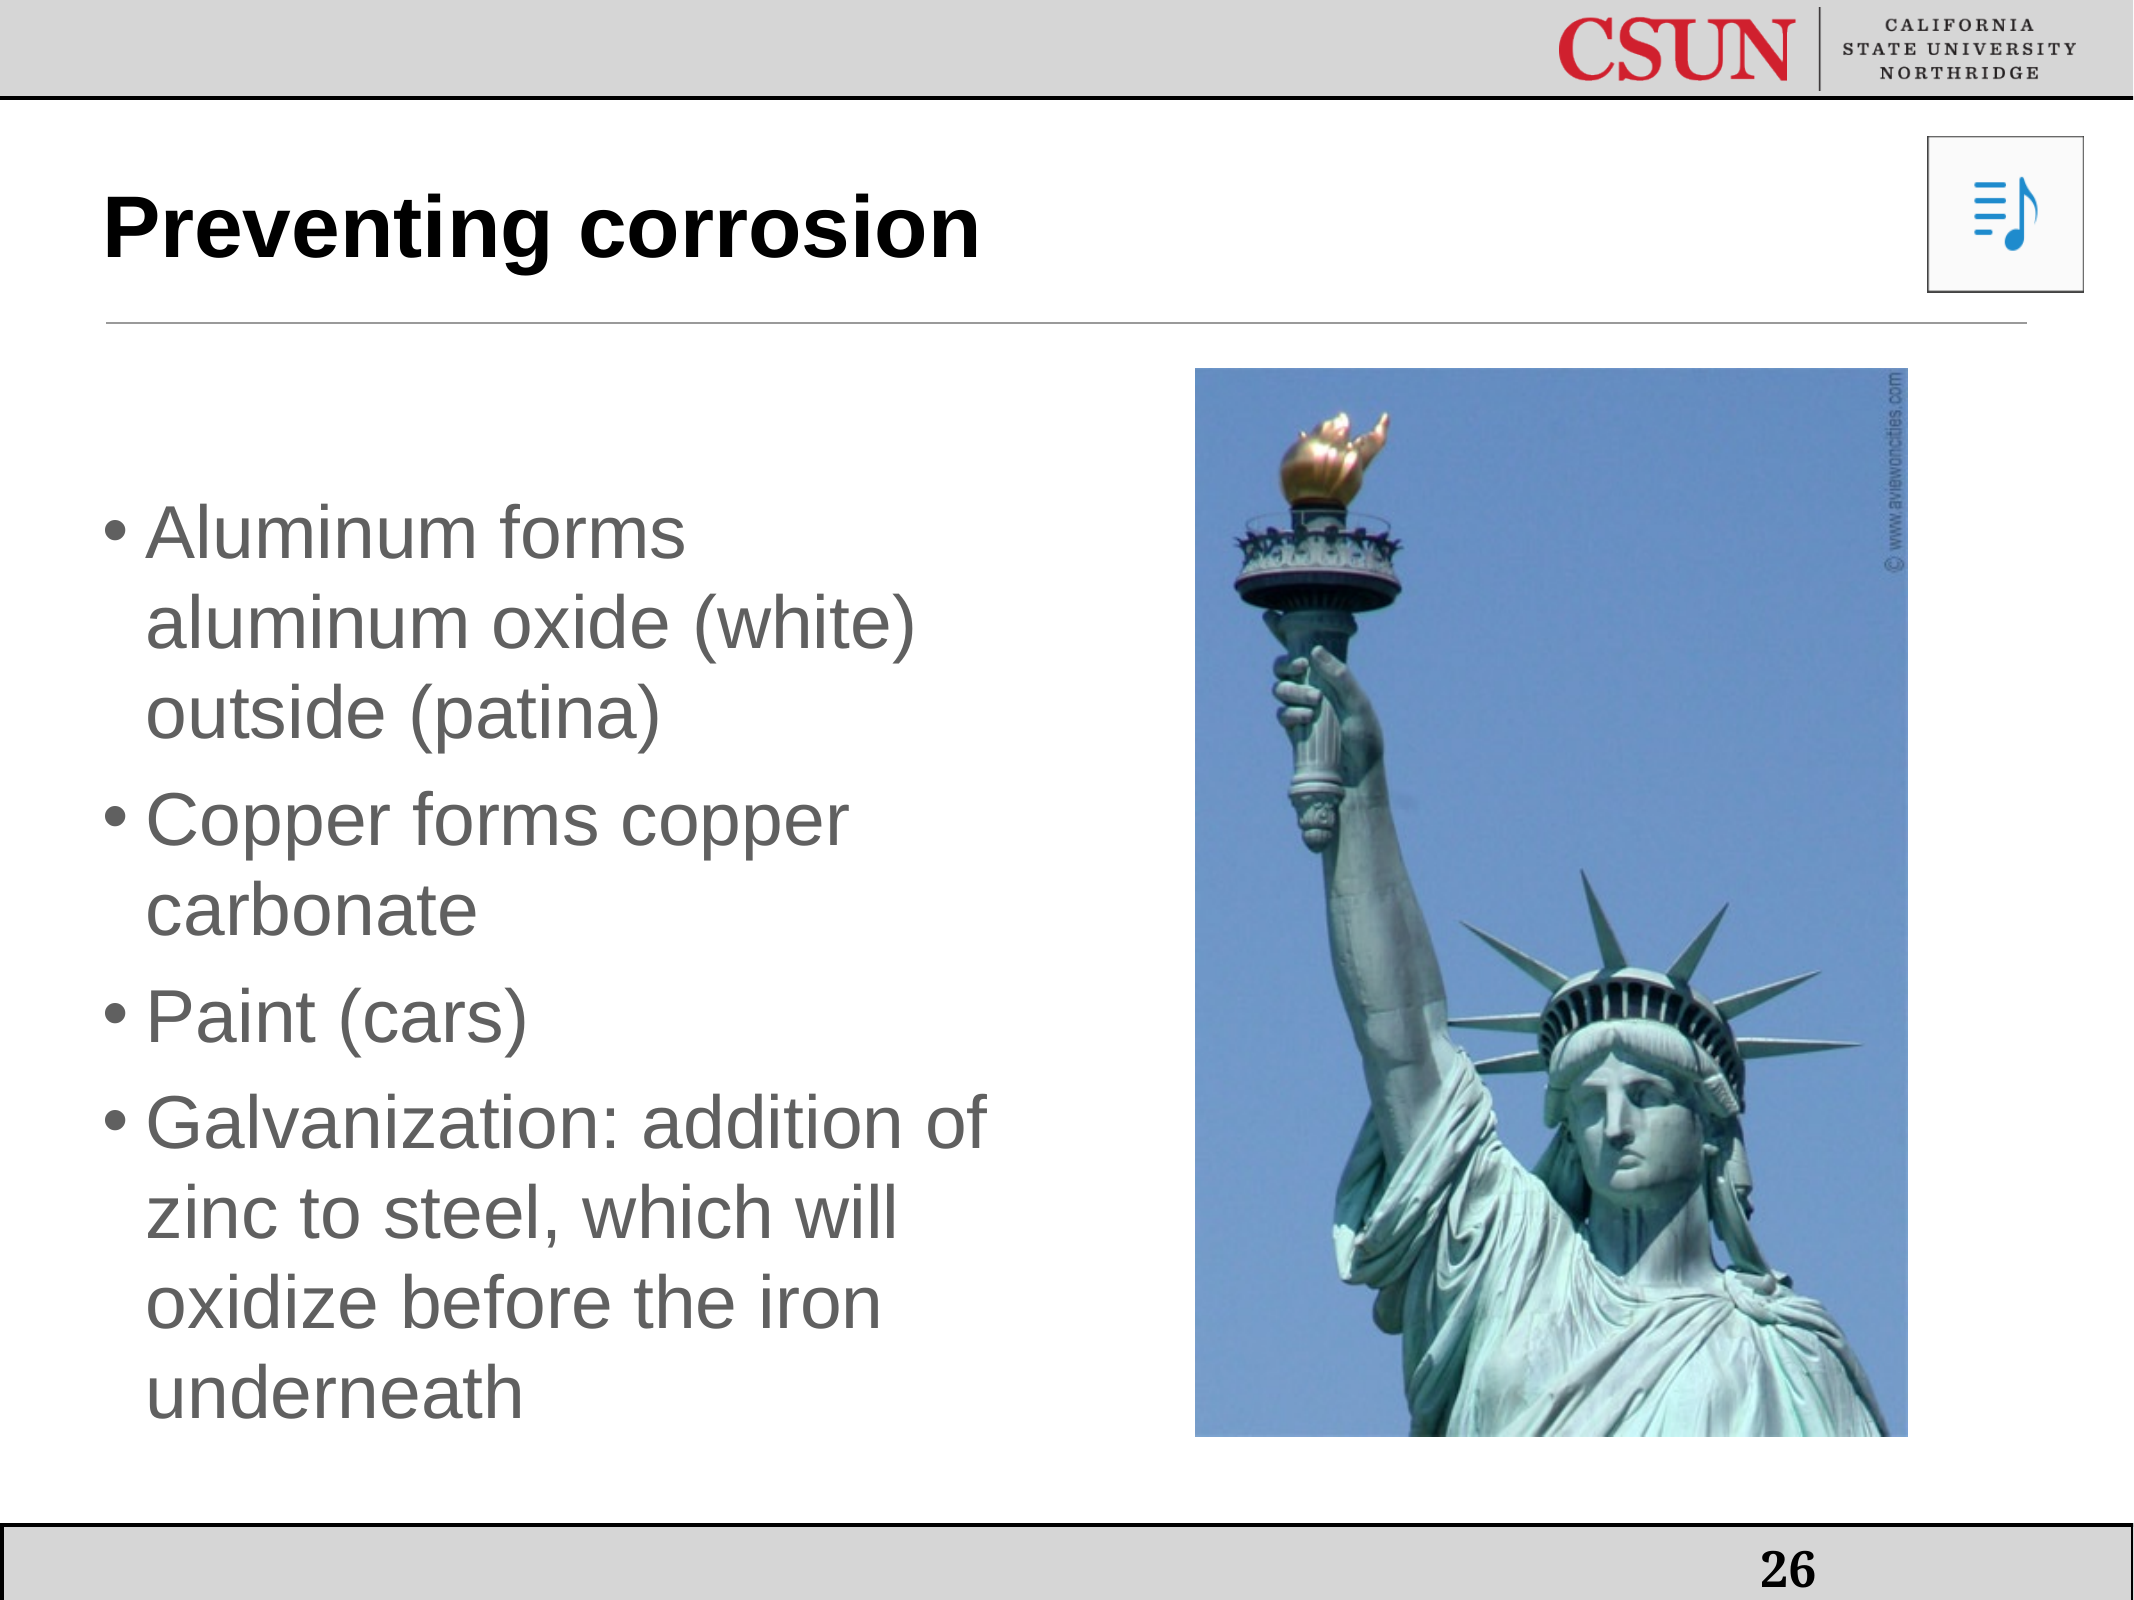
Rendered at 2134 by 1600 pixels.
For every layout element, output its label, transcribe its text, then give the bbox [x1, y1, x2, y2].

list Aluminum forms aluminum oxide (white) outside (patina) Copper forms copper carbonate Paint (cars) Galvanization: addition of zinc to steel, which will oxidize before the iron underneath [93, 369, 998, 1473]
text_box [1926, 135, 2086, 294]
title Preventing corrosion [93, 104, 2040, 284]
picture [1195, 368, 1908, 1437]
picture [1559, 7, 2076, 91]
